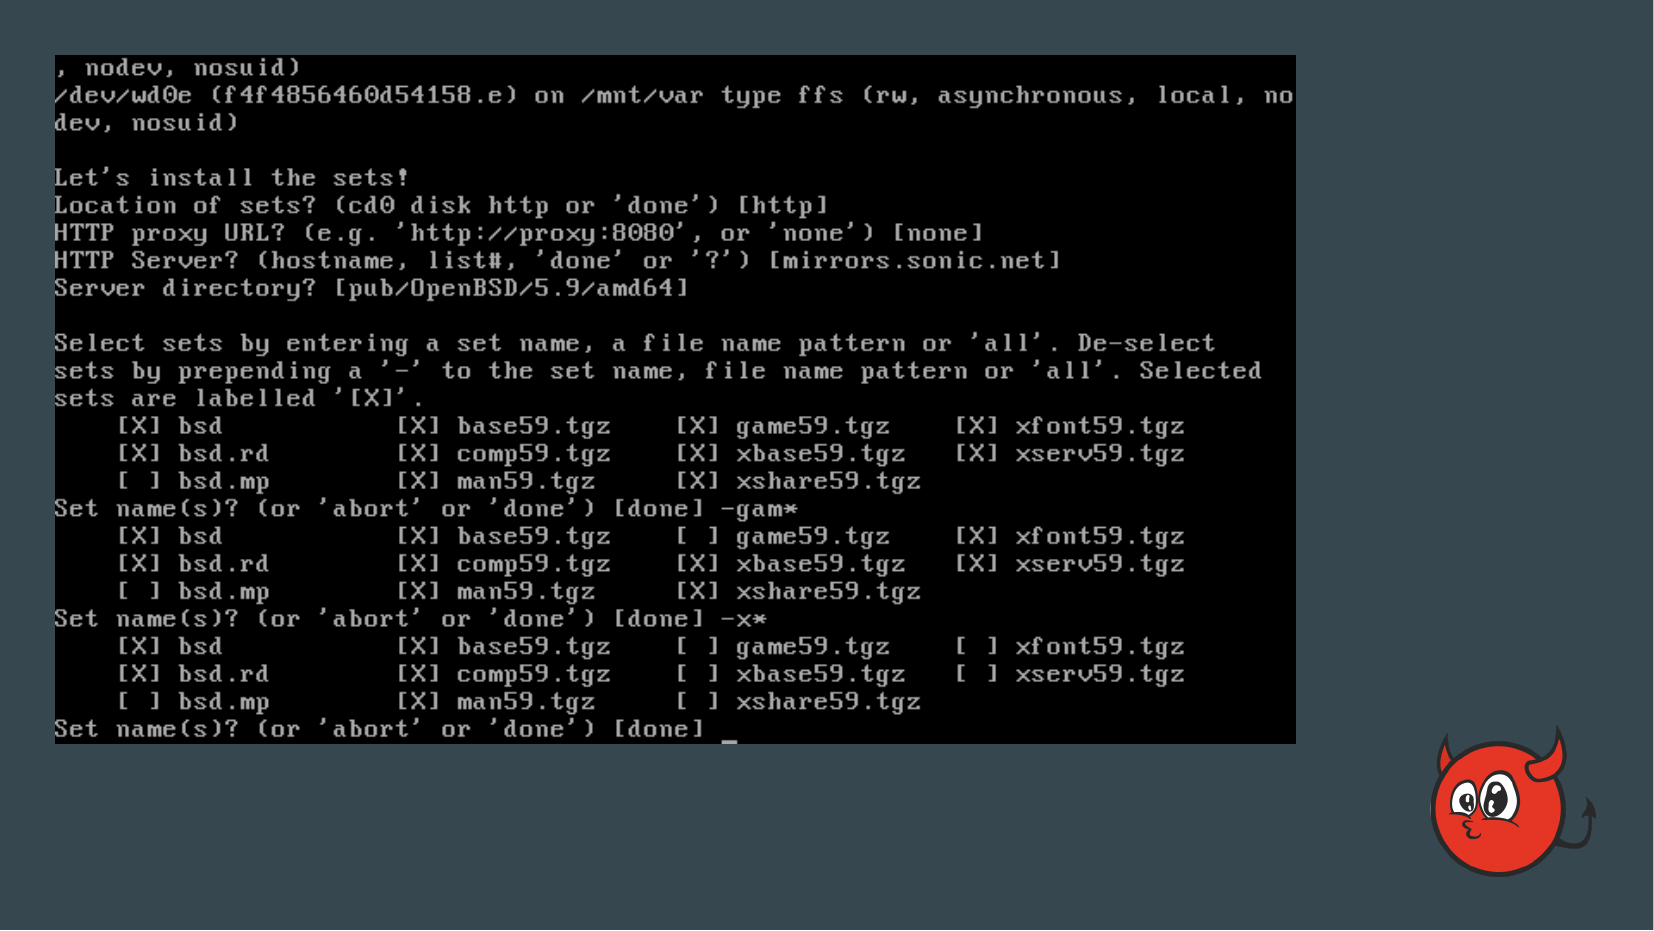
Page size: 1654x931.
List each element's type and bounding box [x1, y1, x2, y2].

picture [1427, 717, 1598, 888]
picture [55, 55, 1296, 744]
